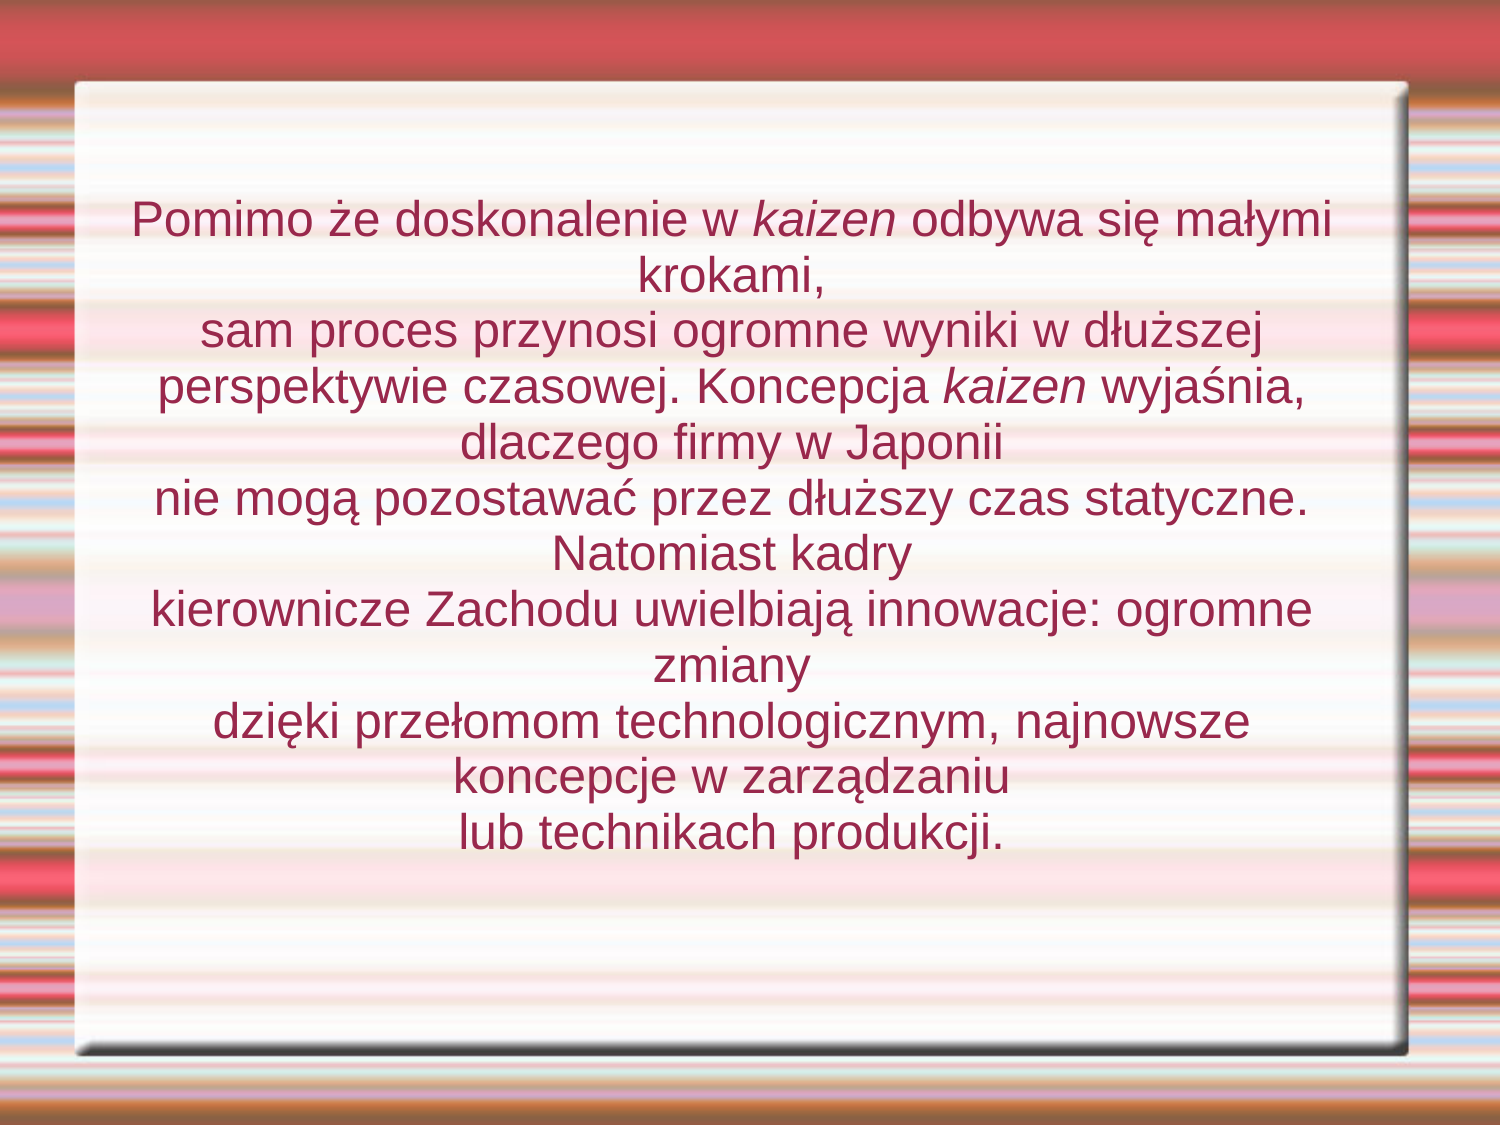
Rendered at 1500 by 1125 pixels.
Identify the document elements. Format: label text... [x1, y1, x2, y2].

picture [0, 0, 1500, 1125]
subtitle Pomimo że doskonalenie w kaizen odbywa się małymi krokami, sam proces przynosi ogromne wyniki w dłuższej perspektywie czasowej. Koncepcja kaizen wyjaśnia, dlaczego firmy w Japonii nie mogą pozostawać przez dłuższy czas statyczne. Natomiast kadry kierownicze Zachodu uwielbiają innowacje: ogromne zmiany dzięki przełomom technologicznym, najnowsze koncepcje w zarządzaniu lub technikach produkcji. [105, 171, 1359, 881]
